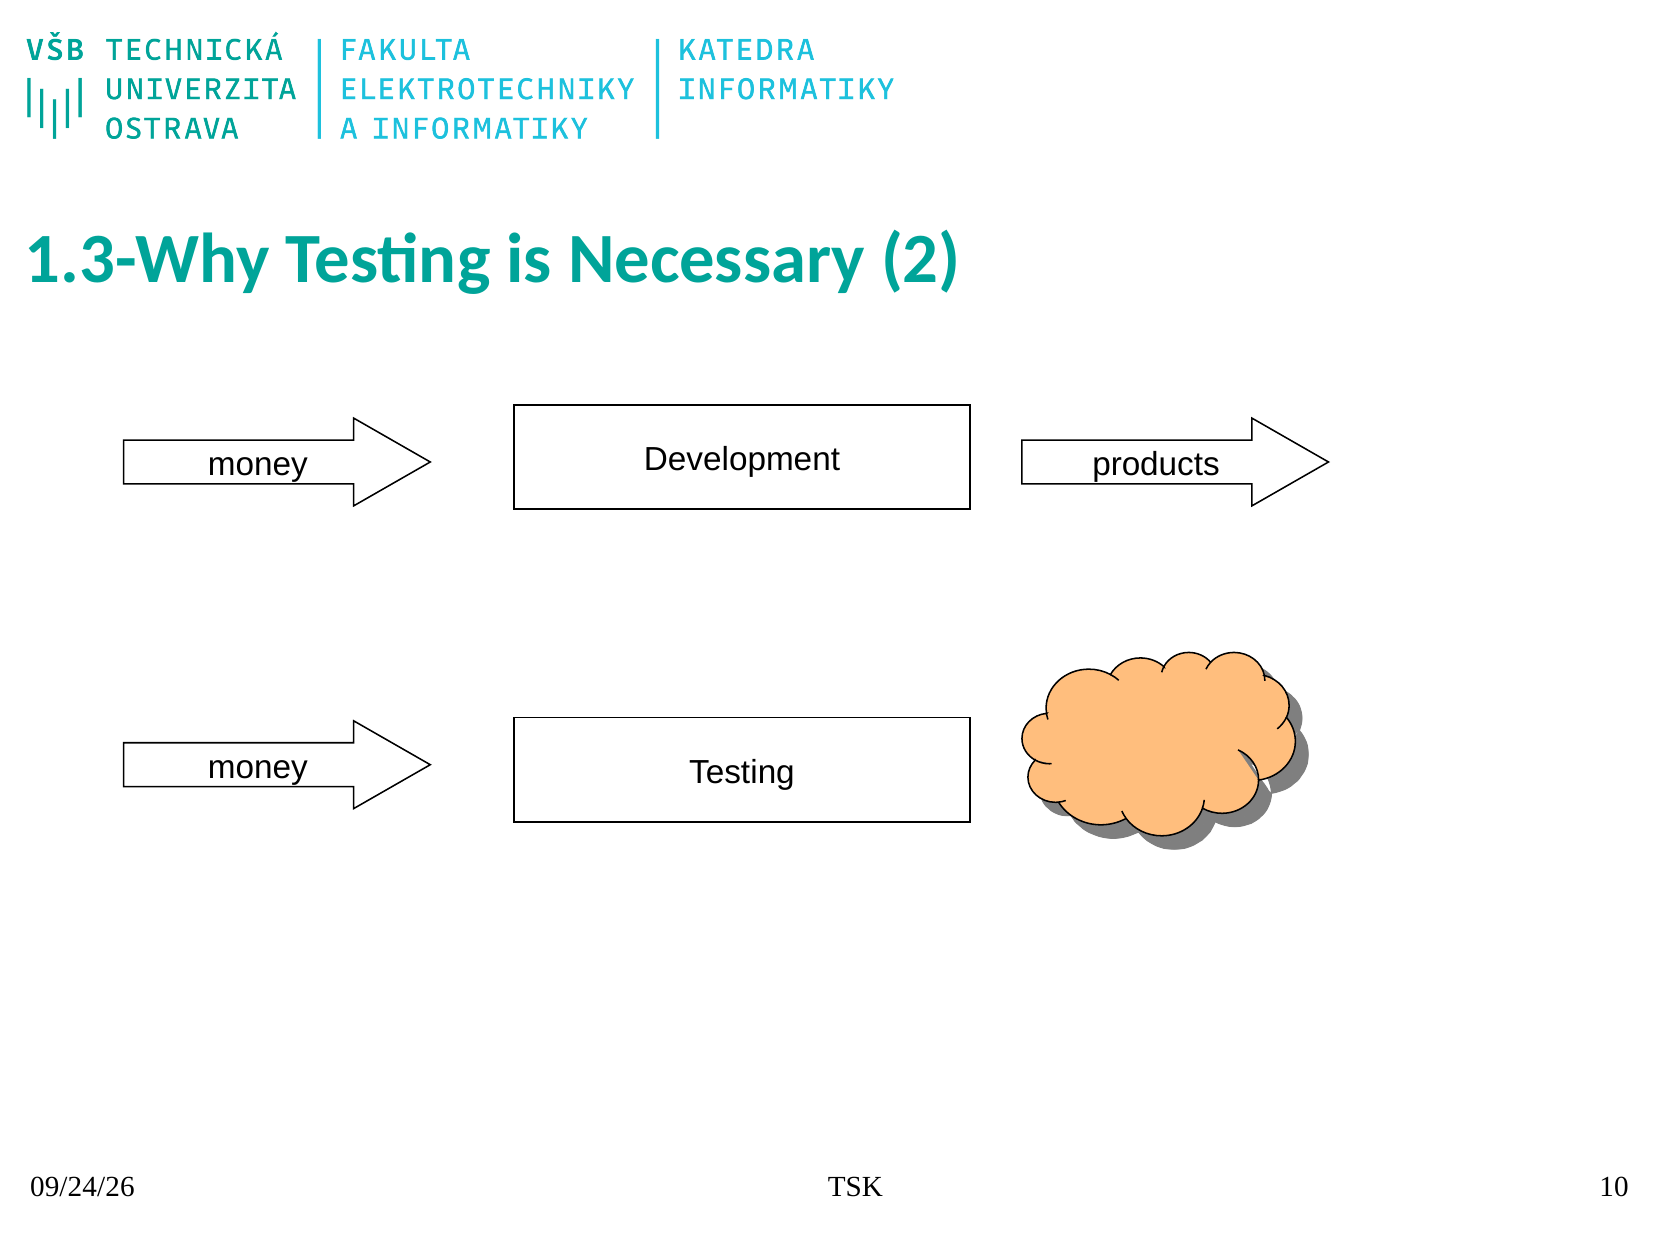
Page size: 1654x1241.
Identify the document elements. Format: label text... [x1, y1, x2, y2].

text_box [1021, 652, 1296, 836]
text_box money [123, 720, 431, 809]
text_box Development [514, 405, 970, 510]
text_box products [1021, 418, 1329, 506]
title 1.3-Why Testing is Necessary (2) [24, 169, 1629, 300]
text_box Testing [514, 717, 970, 822]
picture [26, 31, 894, 139]
text_box money [123, 418, 431, 506]
